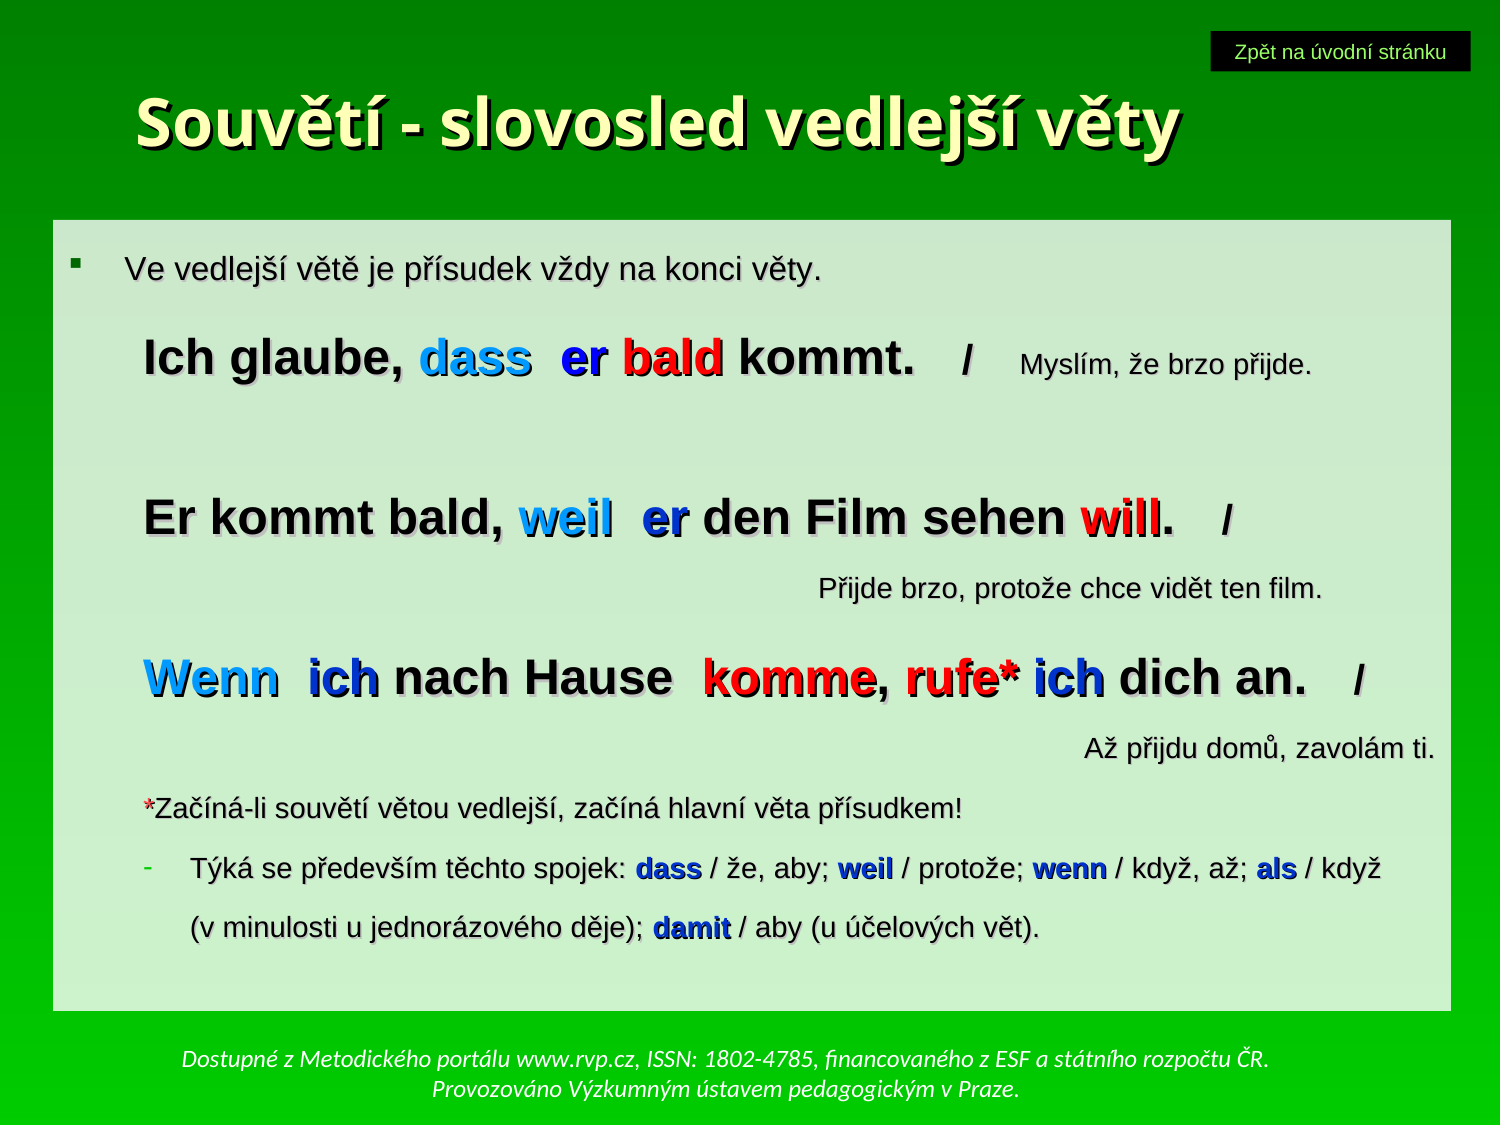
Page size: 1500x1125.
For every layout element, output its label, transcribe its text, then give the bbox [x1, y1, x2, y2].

text_box Dostupné z Metodického portálu www.rvp.cz, ISSN: 1802-4785, financovaného z ESF a státního rozpočtu ČR. Provozováno Výzkumným ústavem pedagogickým v Praze. [105, 1042, 1348, 1103]
title Souvětí - slovosled vedlejší věty [75, 38, 1451, 174]
text_box Zpět na úvodní stránku [1210, 31, 1471, 72]
list Ve vedlejší větě je přísudek vždy na konci věty. Ich glaube, dass er bald kommt. / Myslím, že brzo přijde. Er kommt bald, weil er den Film sehen will. / Přijde brzo, protože chce vidět ten film. Wenn ich nach Hause komme, rufe* ich dich an. / Až přijdu domů, zavolám ti. *Začíná-li souvětí větou vedlejší, začíná hlavní věta přísudkem! Týká se především těchto spojek: dass / že, aby; weil / protože; wenn / když, až; als / když (v minulosti u jednorázového děje); damit / aby (u účelových vět). [53, 219, 1451, 1011]
